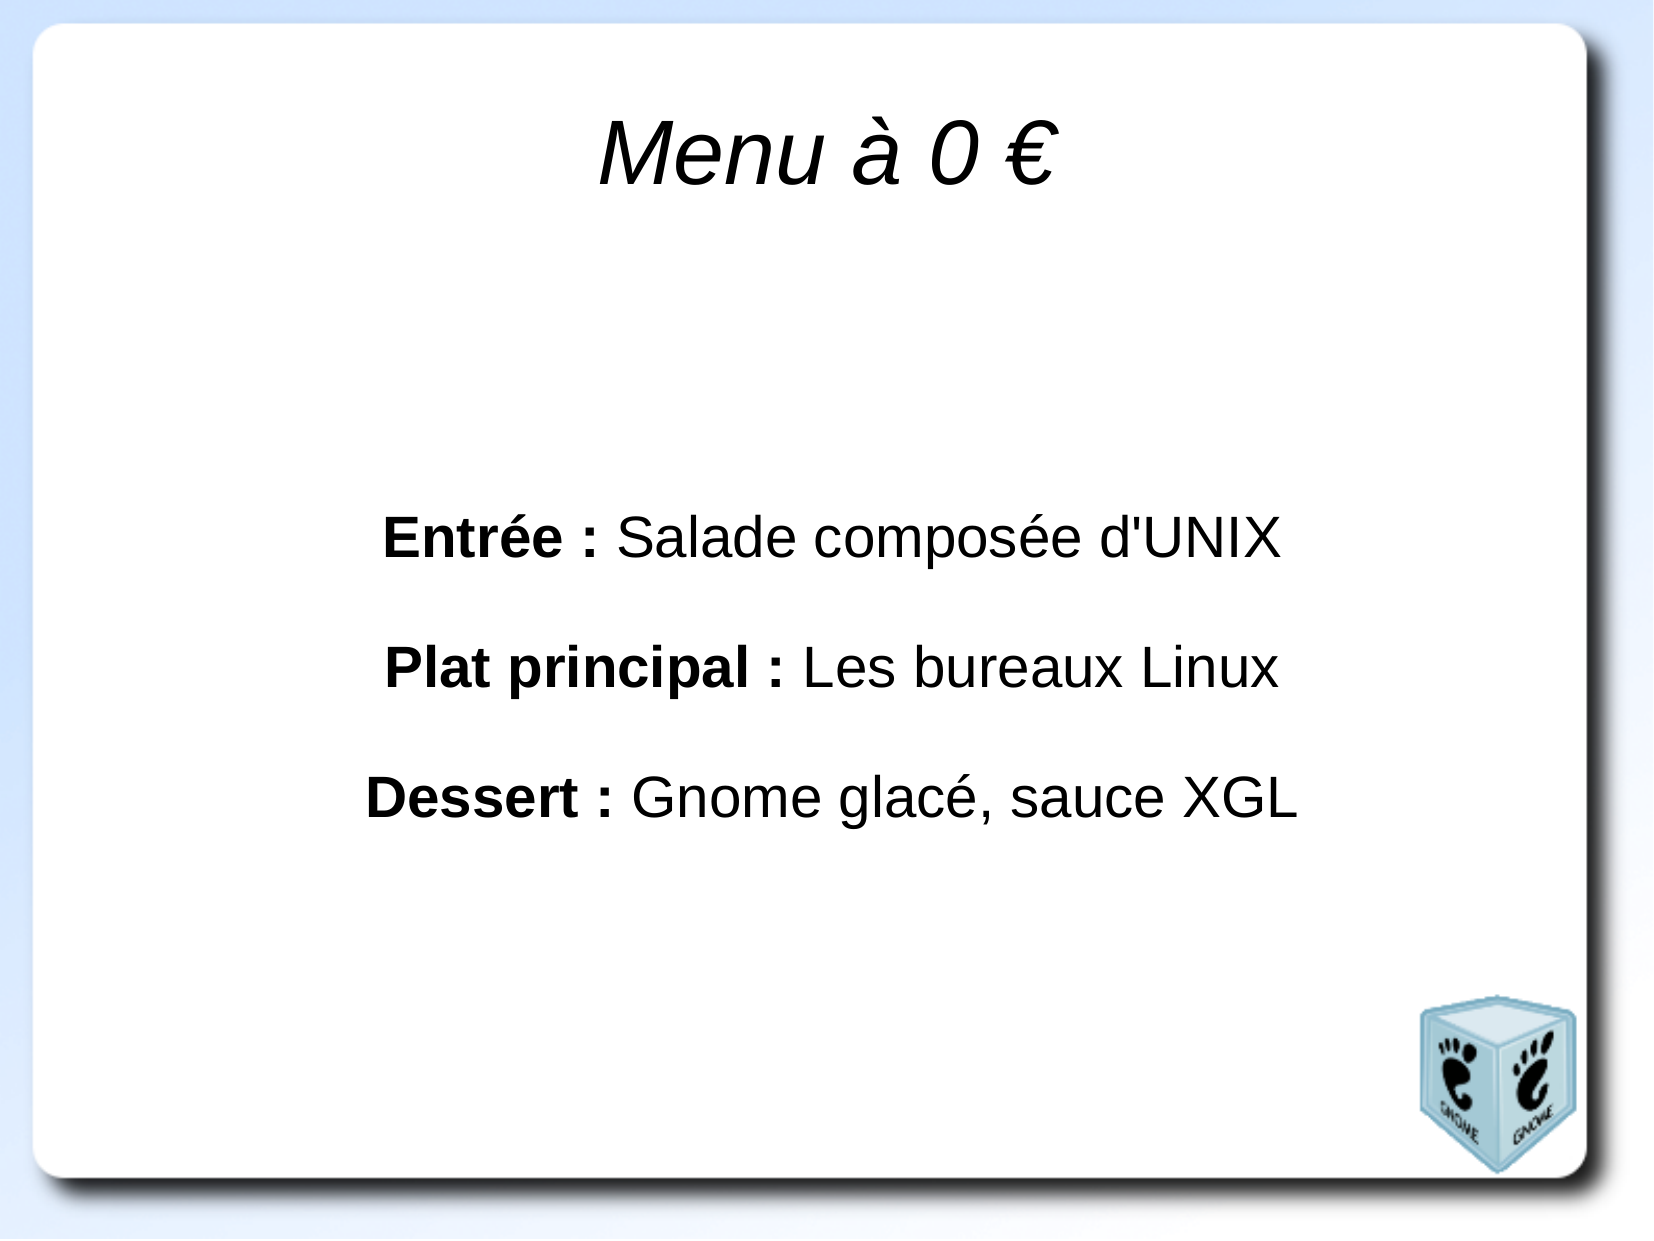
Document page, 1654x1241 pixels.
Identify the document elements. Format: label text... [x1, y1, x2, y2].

title Menu à 0 € [82, 49, 1571, 257]
subtitle Entrée : Salade composée d'UNIX Plat principal : Les bureaux Linux Dessert : Gnome glacé, sauce XGL [88, 295, 1577, 1114]
picture [0, 0, 1654, 1239]
